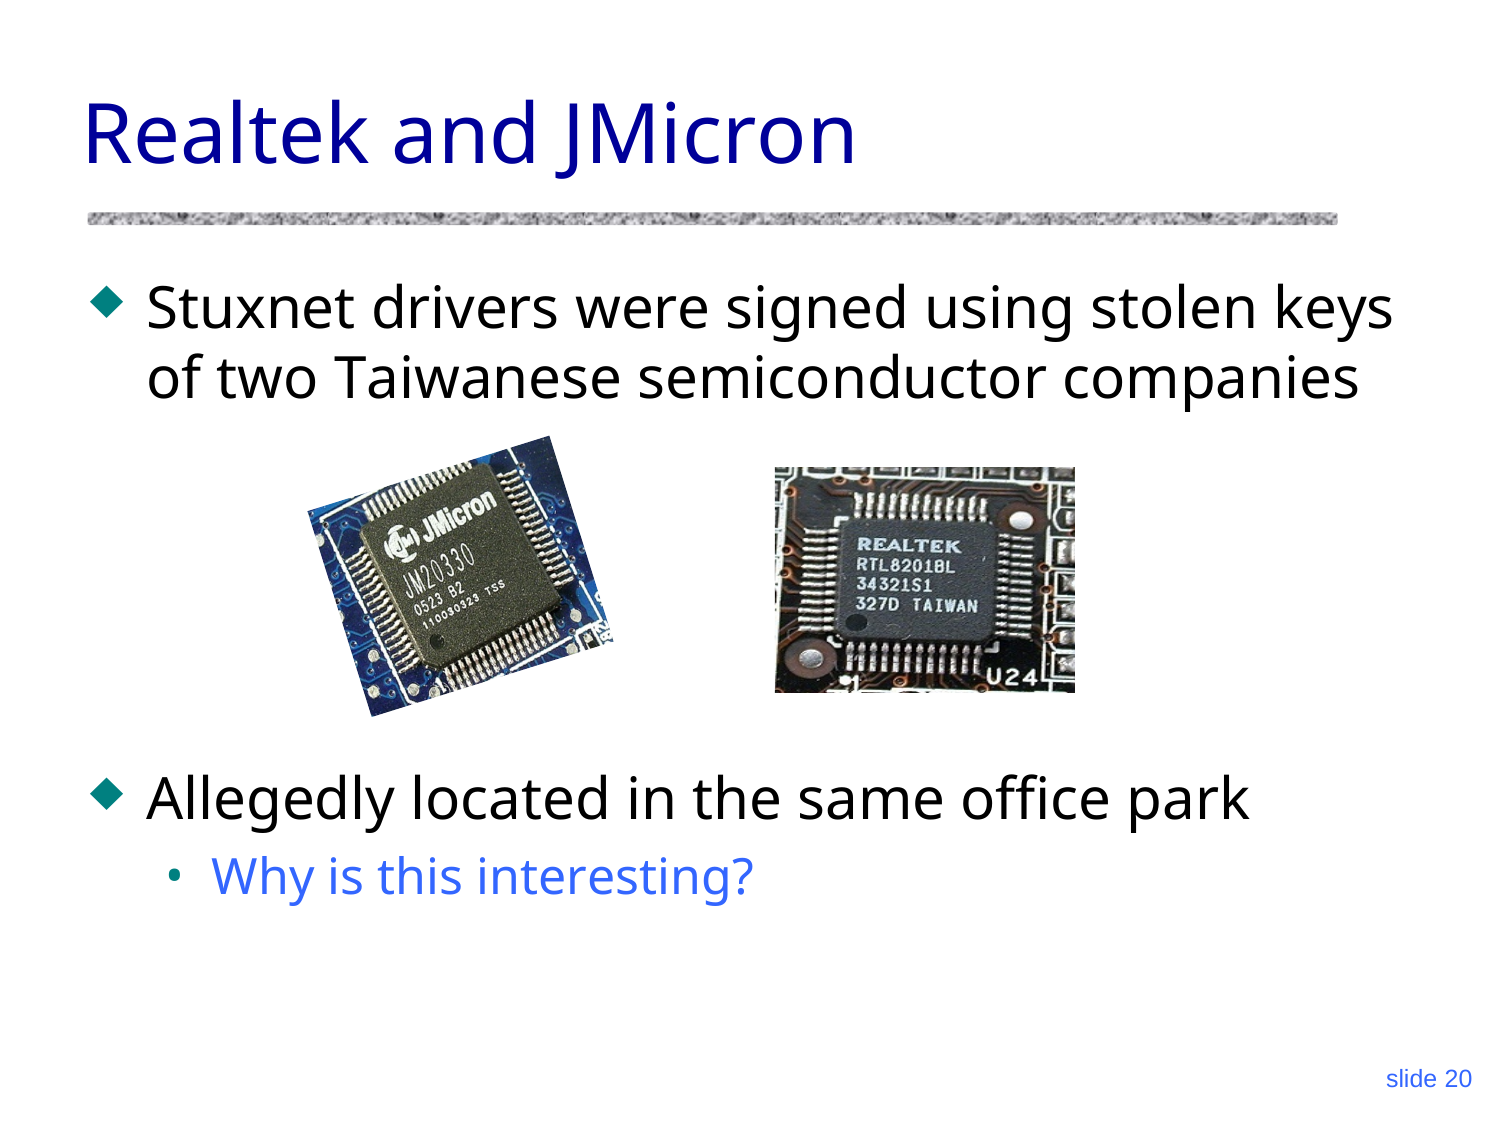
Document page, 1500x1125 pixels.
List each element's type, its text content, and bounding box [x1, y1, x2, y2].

picture [87, 212, 1338, 226]
list Stuxnet drivers were signed using stolen keys of two Taiwanese semiconductor companies Allegedly located in the same office park Why is this interesting? [74, 262, 1463, 994]
picture [774, 467, 1075, 693]
title Realtek and JMicron [66, 37, 1342, 188]
text_box slide <number> [1174, 1025, 1488, 1101]
picture [307, 435, 614, 717]
